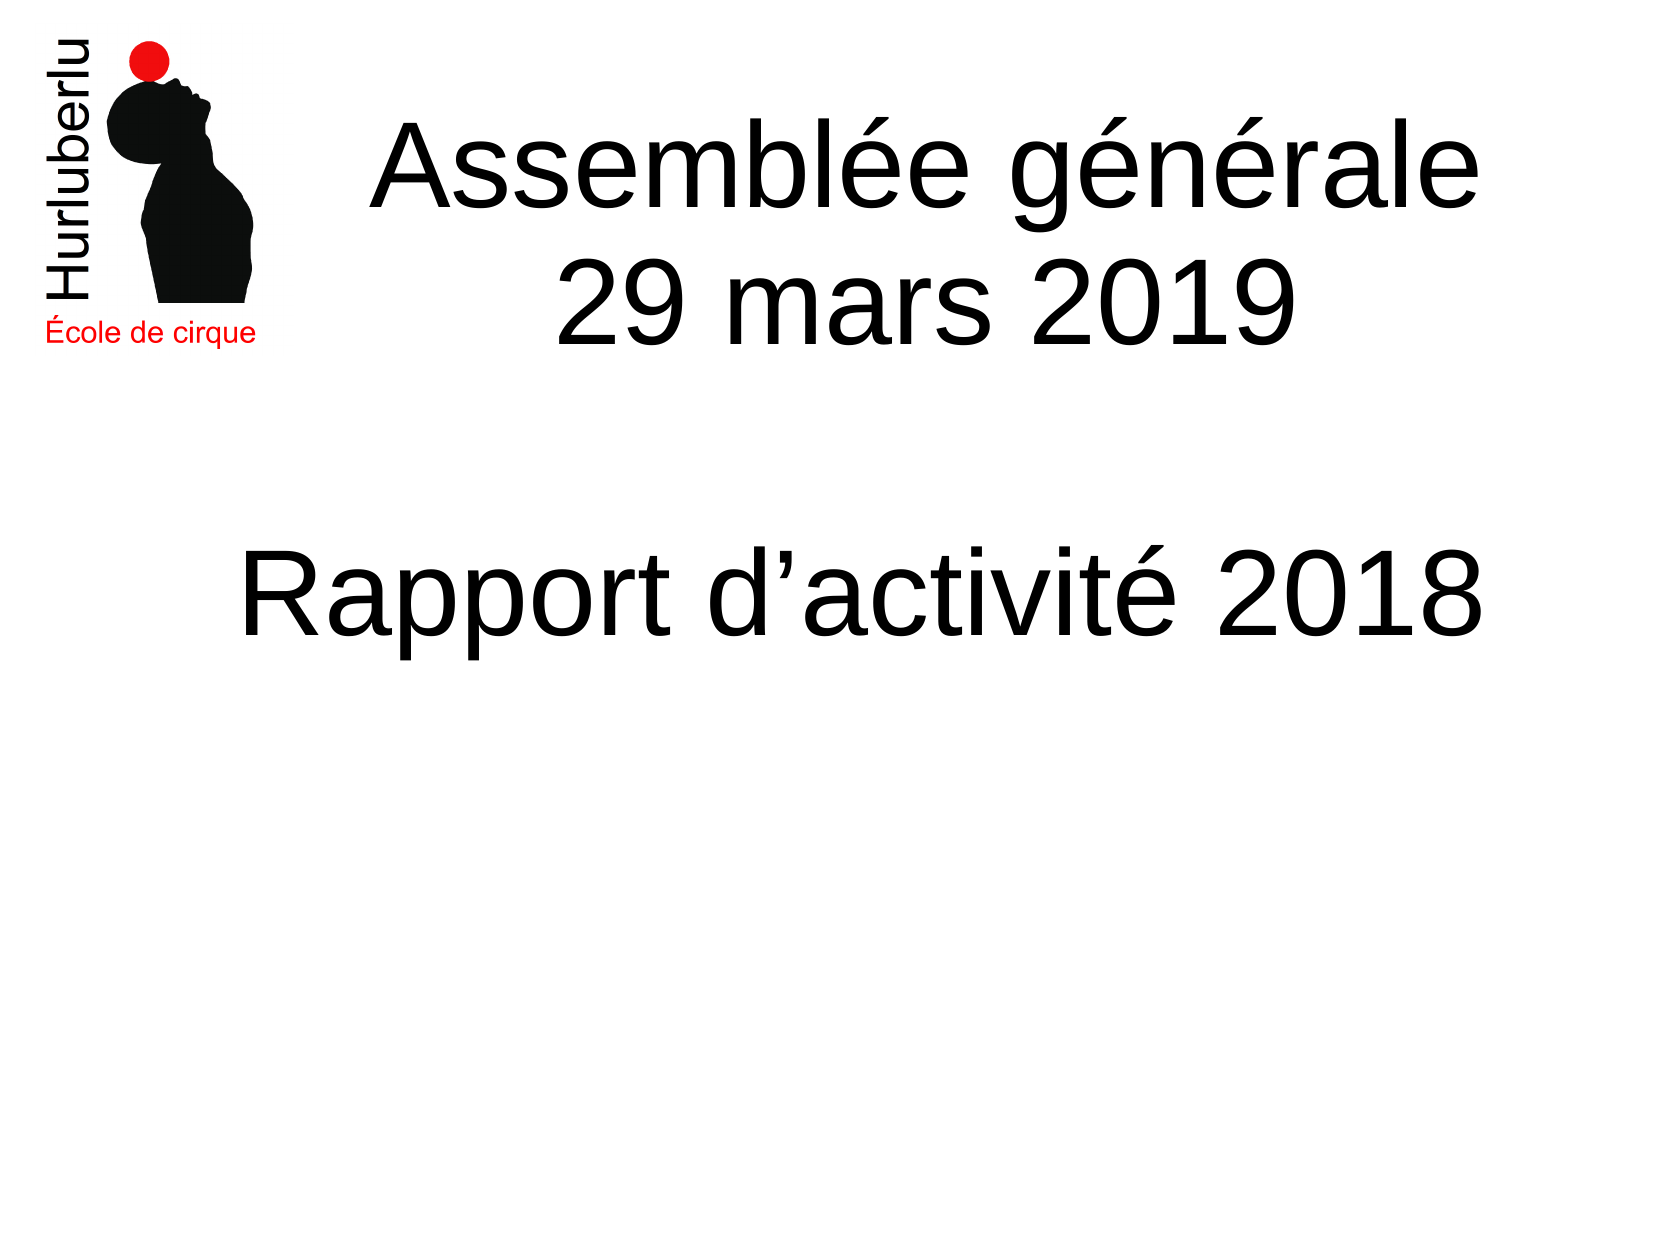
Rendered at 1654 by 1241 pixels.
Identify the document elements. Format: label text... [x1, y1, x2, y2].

title Assemblée générale 29 mars 2019 [182, 96, 1654, 371]
picture [35, 23, 294, 356]
title Rapport d’activité 2018 [118, 489, 1607, 697]
